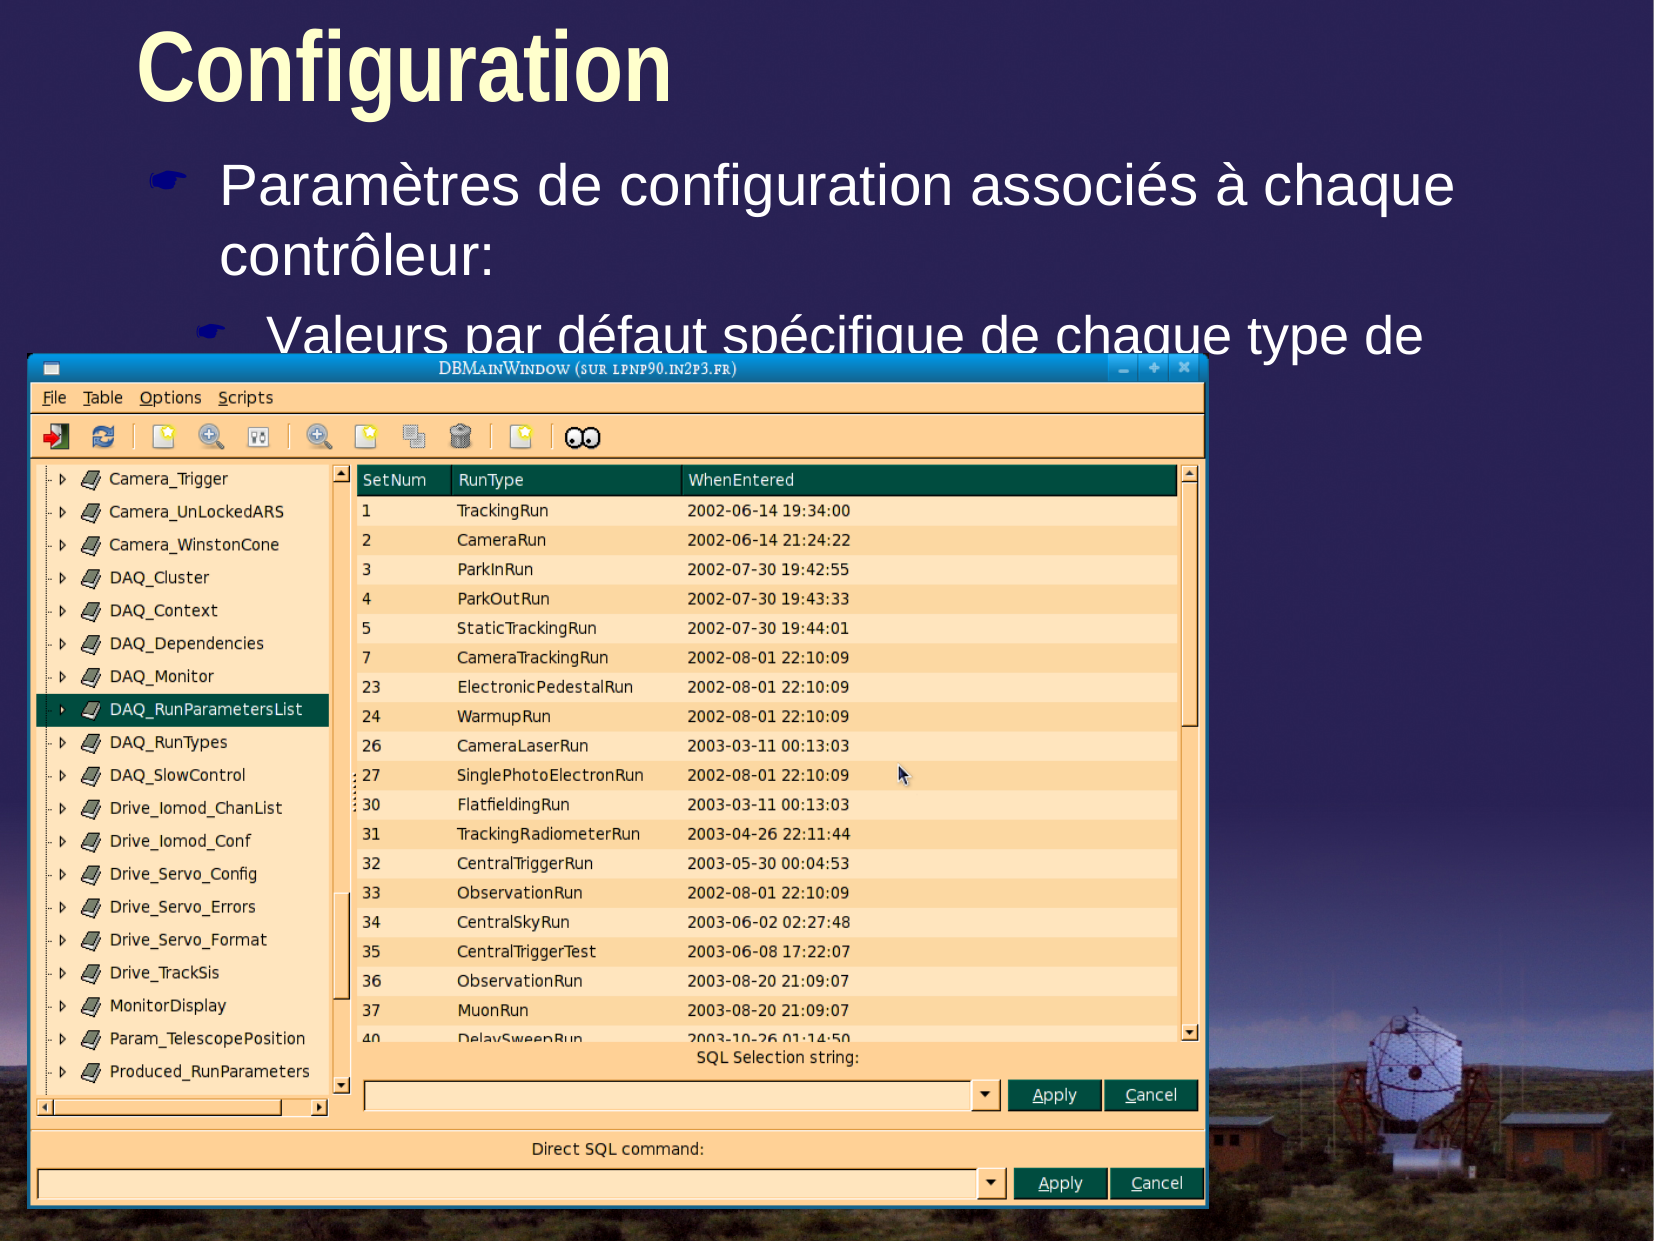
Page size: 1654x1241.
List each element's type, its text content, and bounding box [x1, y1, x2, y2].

title Configuration [121, 22, 1534, 130]
picture [0, 0, 1654, 1241]
list Paramètres de configuration associés à chaque contrôleur: Valeurs par défaut spécifique de chaque type de run: DAQ_RunParametersList [121, 139, 1534, 1127]
